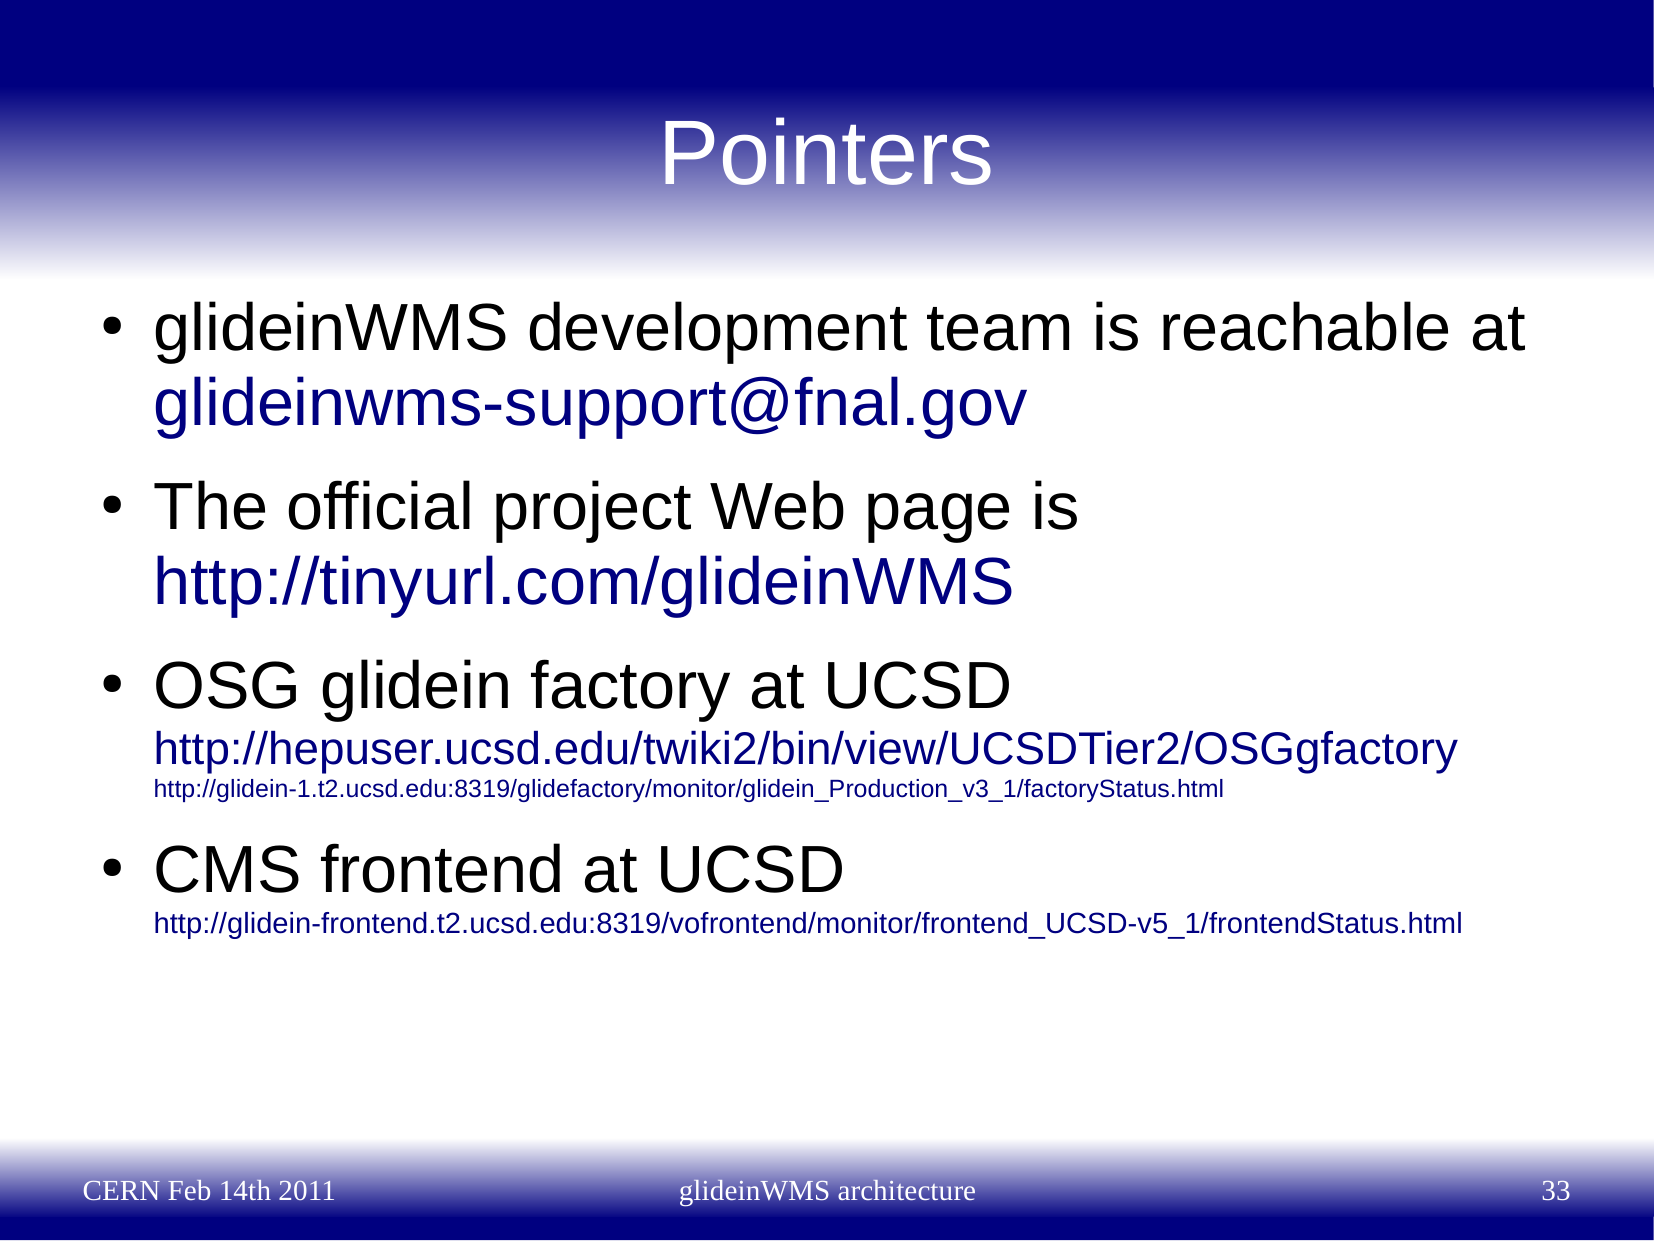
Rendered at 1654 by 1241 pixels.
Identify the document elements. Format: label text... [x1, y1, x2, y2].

title Pointers [82, 56, 1571, 250]
list glideinWMS development team is reachable at glideinwms-support@fnal.gov The official project Web page is http://tinyurl.com/glideinWMS OSG glidein factory at UCSD http://hepuser.ucsd.edu/twiki2/bin/view/UCSDTier2/OSGgfactory http://glidein-1.t2.ucsd.edu:8319/glidefactory/monitor/glidein_Production_v3_1/factoryStatus.html CMS frontend at UCSD http://glidein-frontend.t2.ucsd.edu:8319/vofrontend/monitor/frontend_UCSD-v5_1/frontendStatus.html [82, 290, 1571, 1109]
